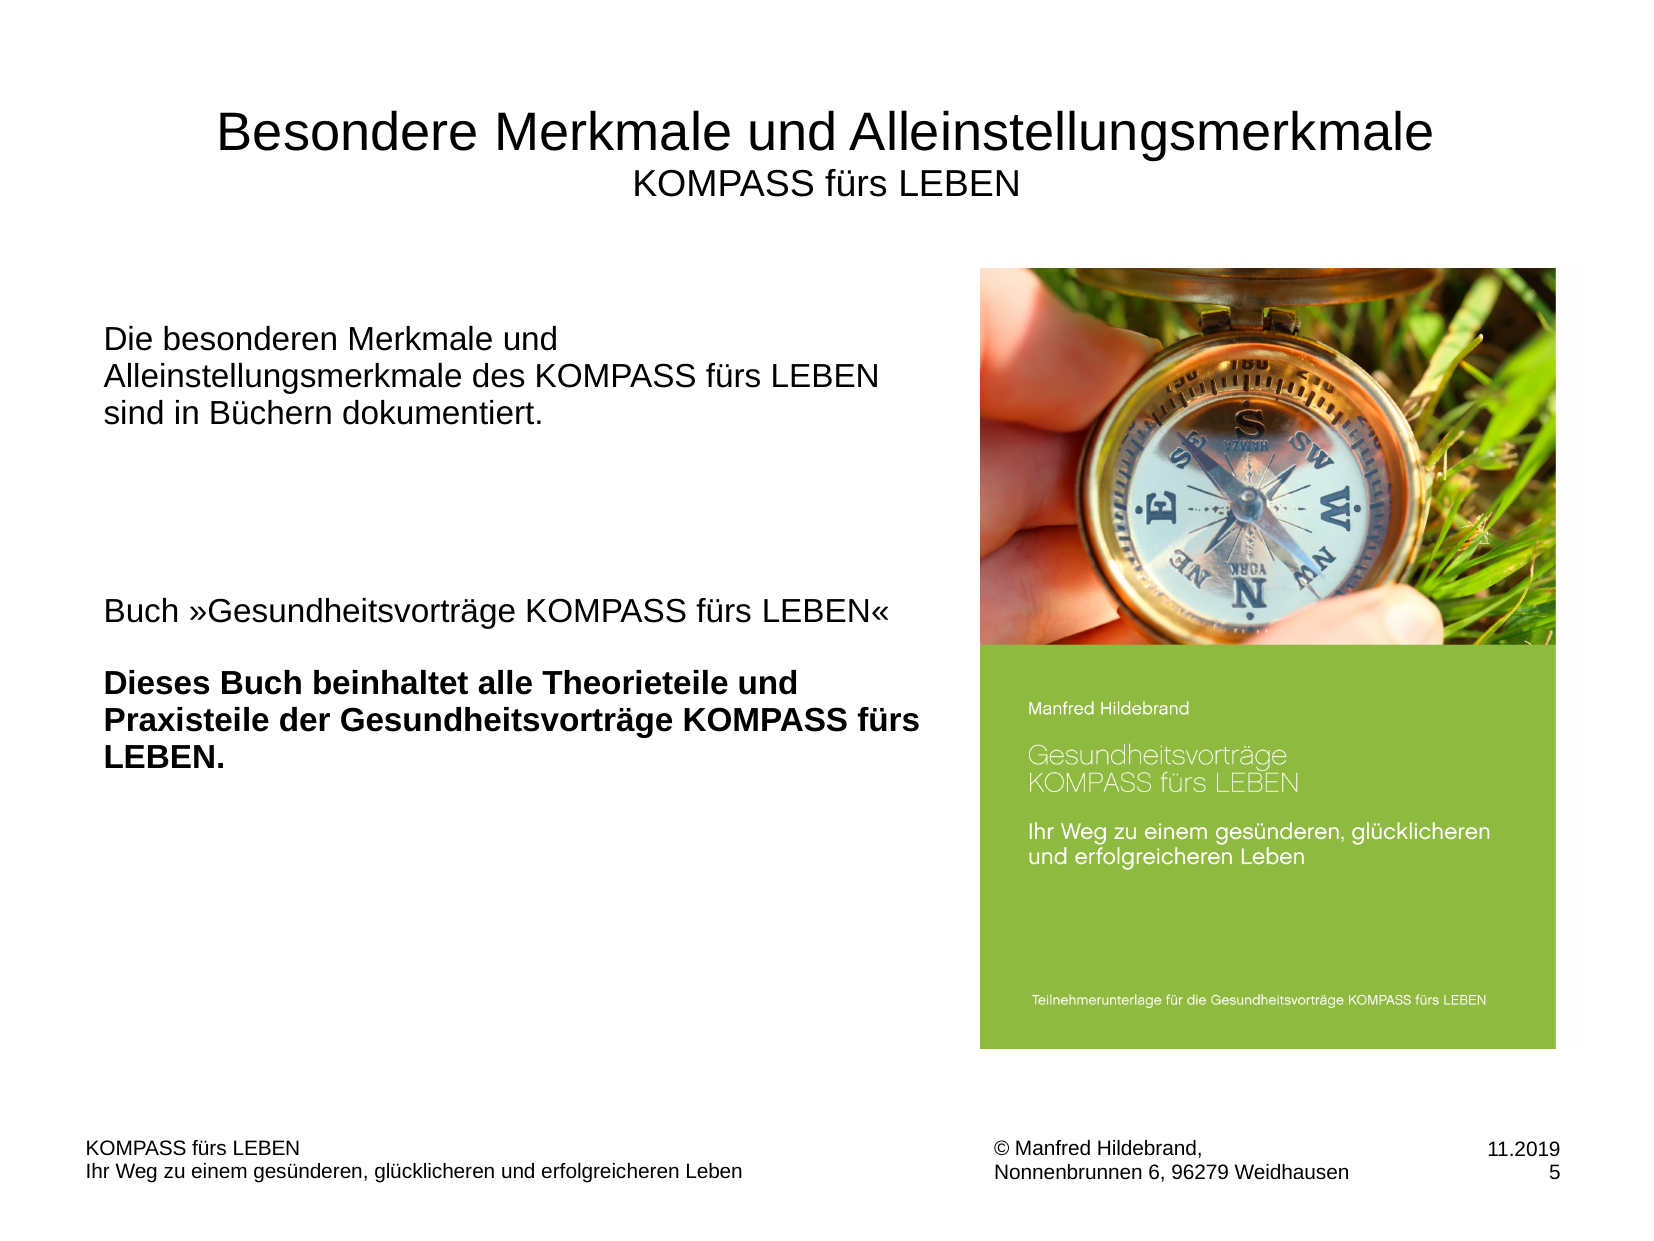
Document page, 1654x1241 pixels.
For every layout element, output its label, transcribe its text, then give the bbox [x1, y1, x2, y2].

text_box © Manfred Hildebrand, Nonnenbrunnen 6, 96279 Weidhausen [979, 1118, 1389, 1203]
text_box Die besonderen Merkmale und Alleinstellungsmerkmale des KOMPASS fürs LEBEN sind in Büchern dokumentiert. Buch »Gesundheitsvorträge KOMPASS fürs LEBEN« Dieses Buch beinhaltet alle Theorieteile und Praxisteile der Gesundheitsvorträge KOMPASS fürs LEBEN. [103, 278, 922, 1031]
text_box KOMPASS fürs LEBEN Ihr Weg zu einem gesünderen, glücklicheren und erfolgreicheren Leben [70, 1117, 964, 1202]
title Besondere Merkmale und Alleinstellungsmerkmale KOMPASS fürs LEBEN [82, 49, 1571, 257]
text_box 11.2019 5 [1405, 1118, 1576, 1203]
picture [980, 268, 1584, 1049]
